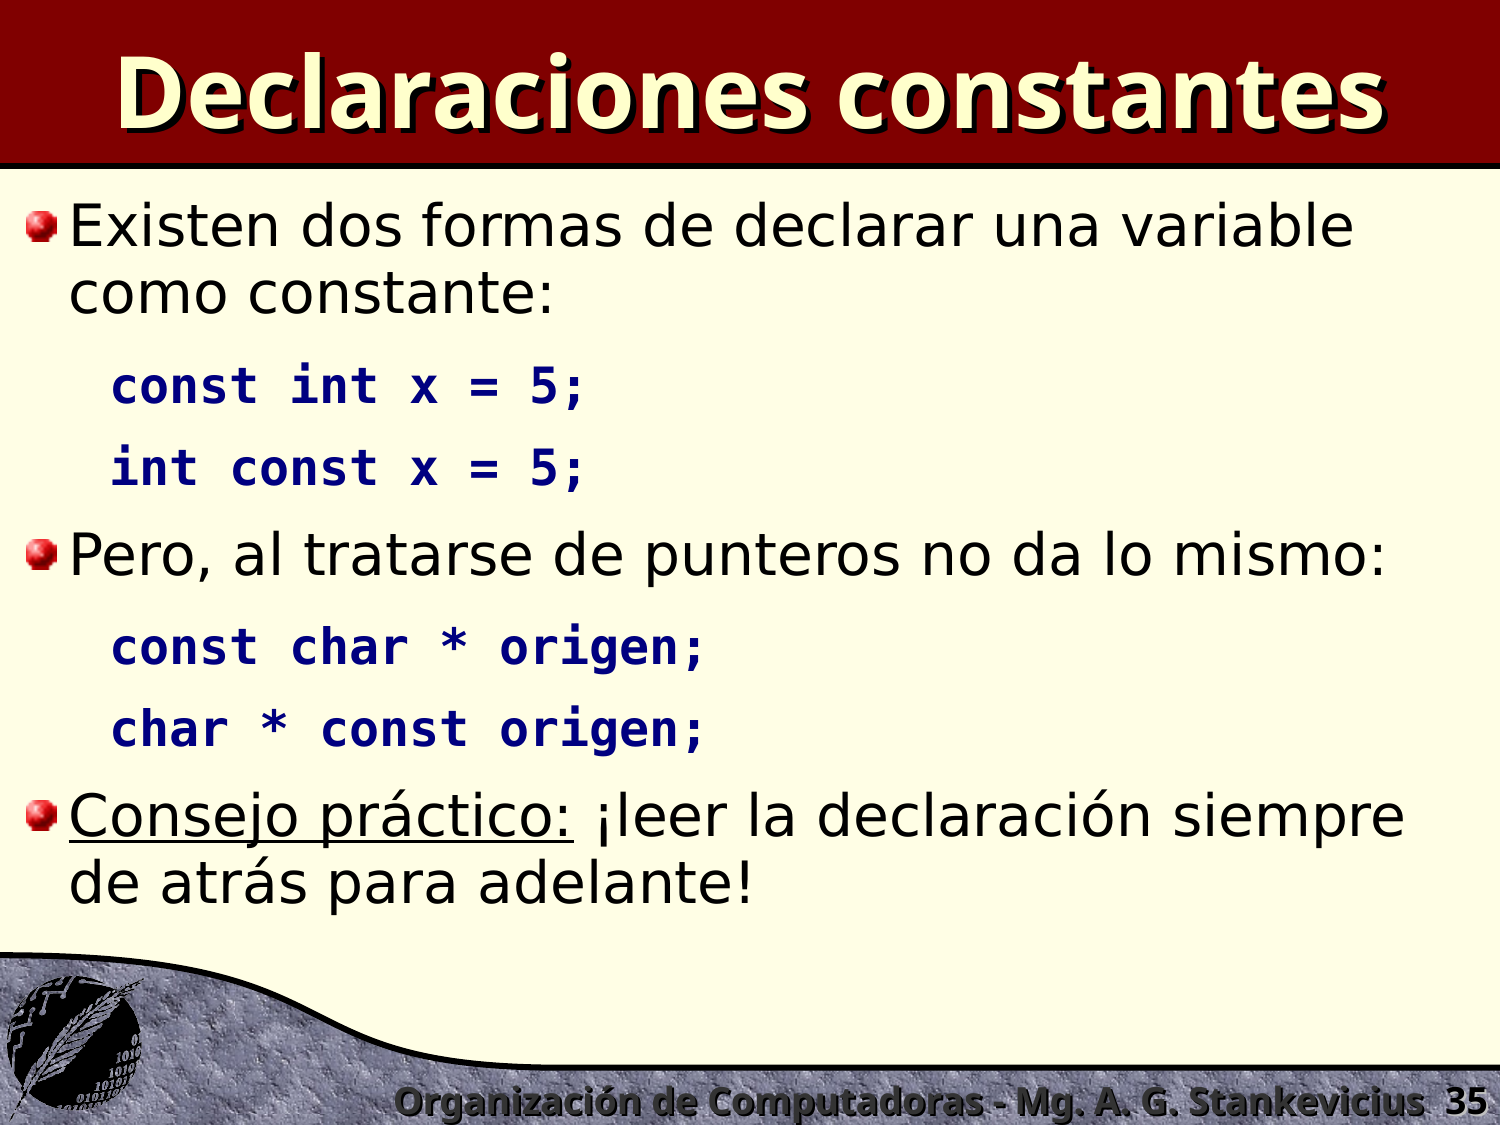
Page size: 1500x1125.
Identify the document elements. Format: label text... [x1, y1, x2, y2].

picture [802, 1100, 806, 1110]
picture [0, 959, 1500, 1125]
picture [1058, 1100, 1065, 1110]
title Declaraciones constantes [15, 5, 1485, 160]
picture [448, 1100, 455, 1110]
list Existen dos formas de declarar una variable como constante: const int x = 5; int const x = 5; Pero, al tratarse de punteros no da lo mismo: const char * origen; char * const origen; Consejo práctico: ¡leer la declaración siempre de atrás para adelante! [11, 192, 1486, 935]
